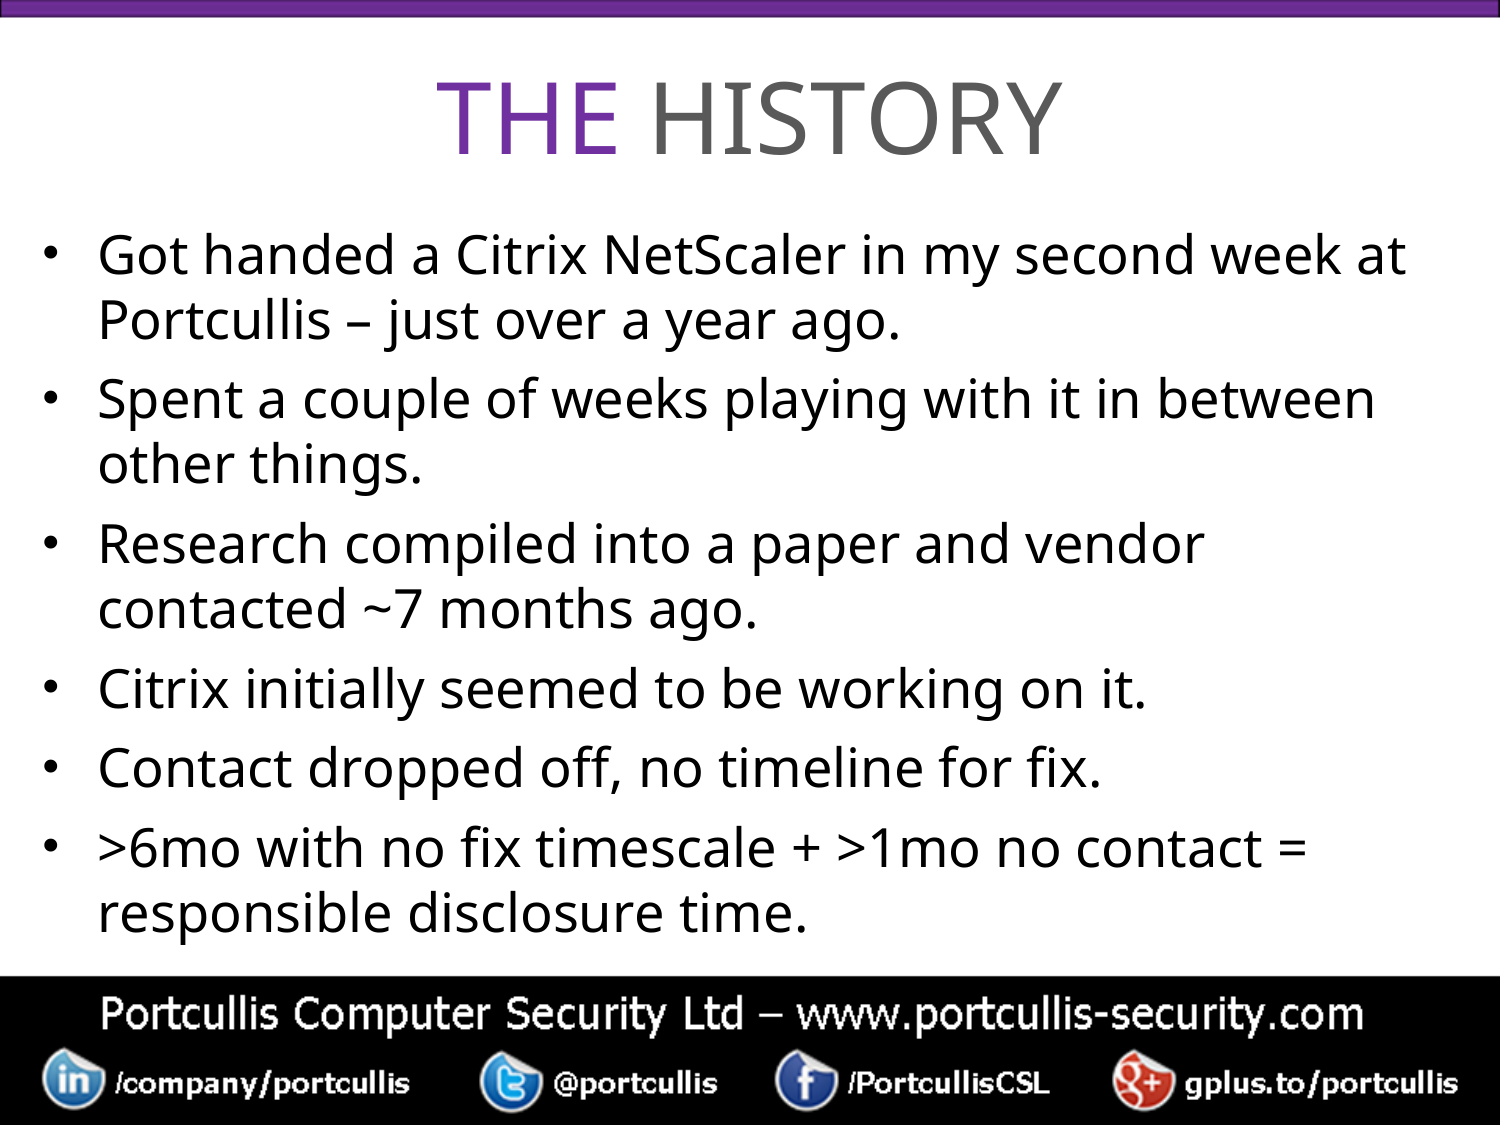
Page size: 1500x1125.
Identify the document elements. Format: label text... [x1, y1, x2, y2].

picture [0, 202, 1500, 1125]
picture [0, 0, 1500, 42]
title THE HISTORY [0, 42, 1500, 202]
list Got handed a Citrix NetScaler in my second week at Portcullis – just over a year ago. Spent a couple of weeks playing with it in between other things. Research compiled into a paper and vendor contacted ~7 months ago. Citrix initially seemed to be working on it. Contact dropped off, no timeline for fix. >6mo with no fix timescale + >1mo no contact = responsible disclosure time. [41, 219, 1428, 965]
